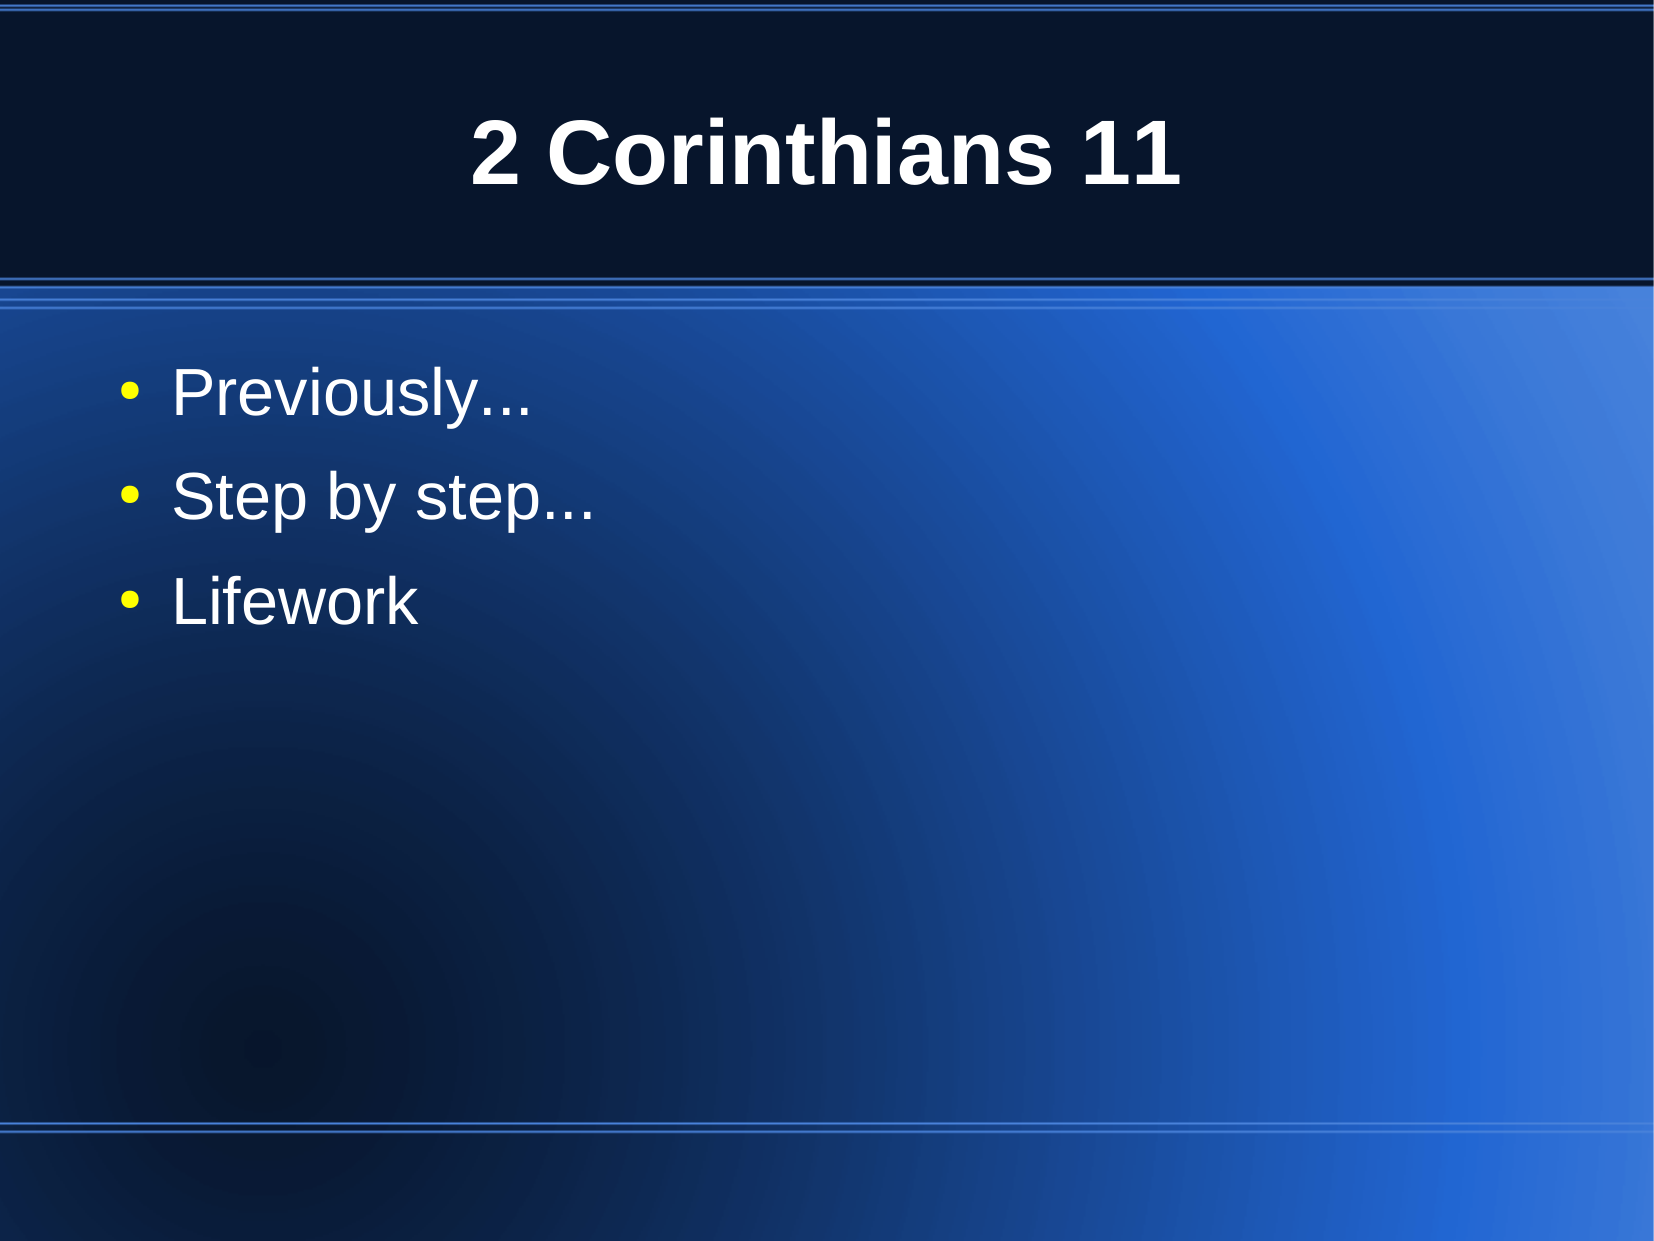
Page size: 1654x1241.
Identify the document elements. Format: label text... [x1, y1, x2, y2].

list Previously... Step by step... Lifework [82, 355, 1571, 1159]
picture [0, 0, 1654, 1241]
title 2 Corinthians 11 [82, 49, 1571, 257]
